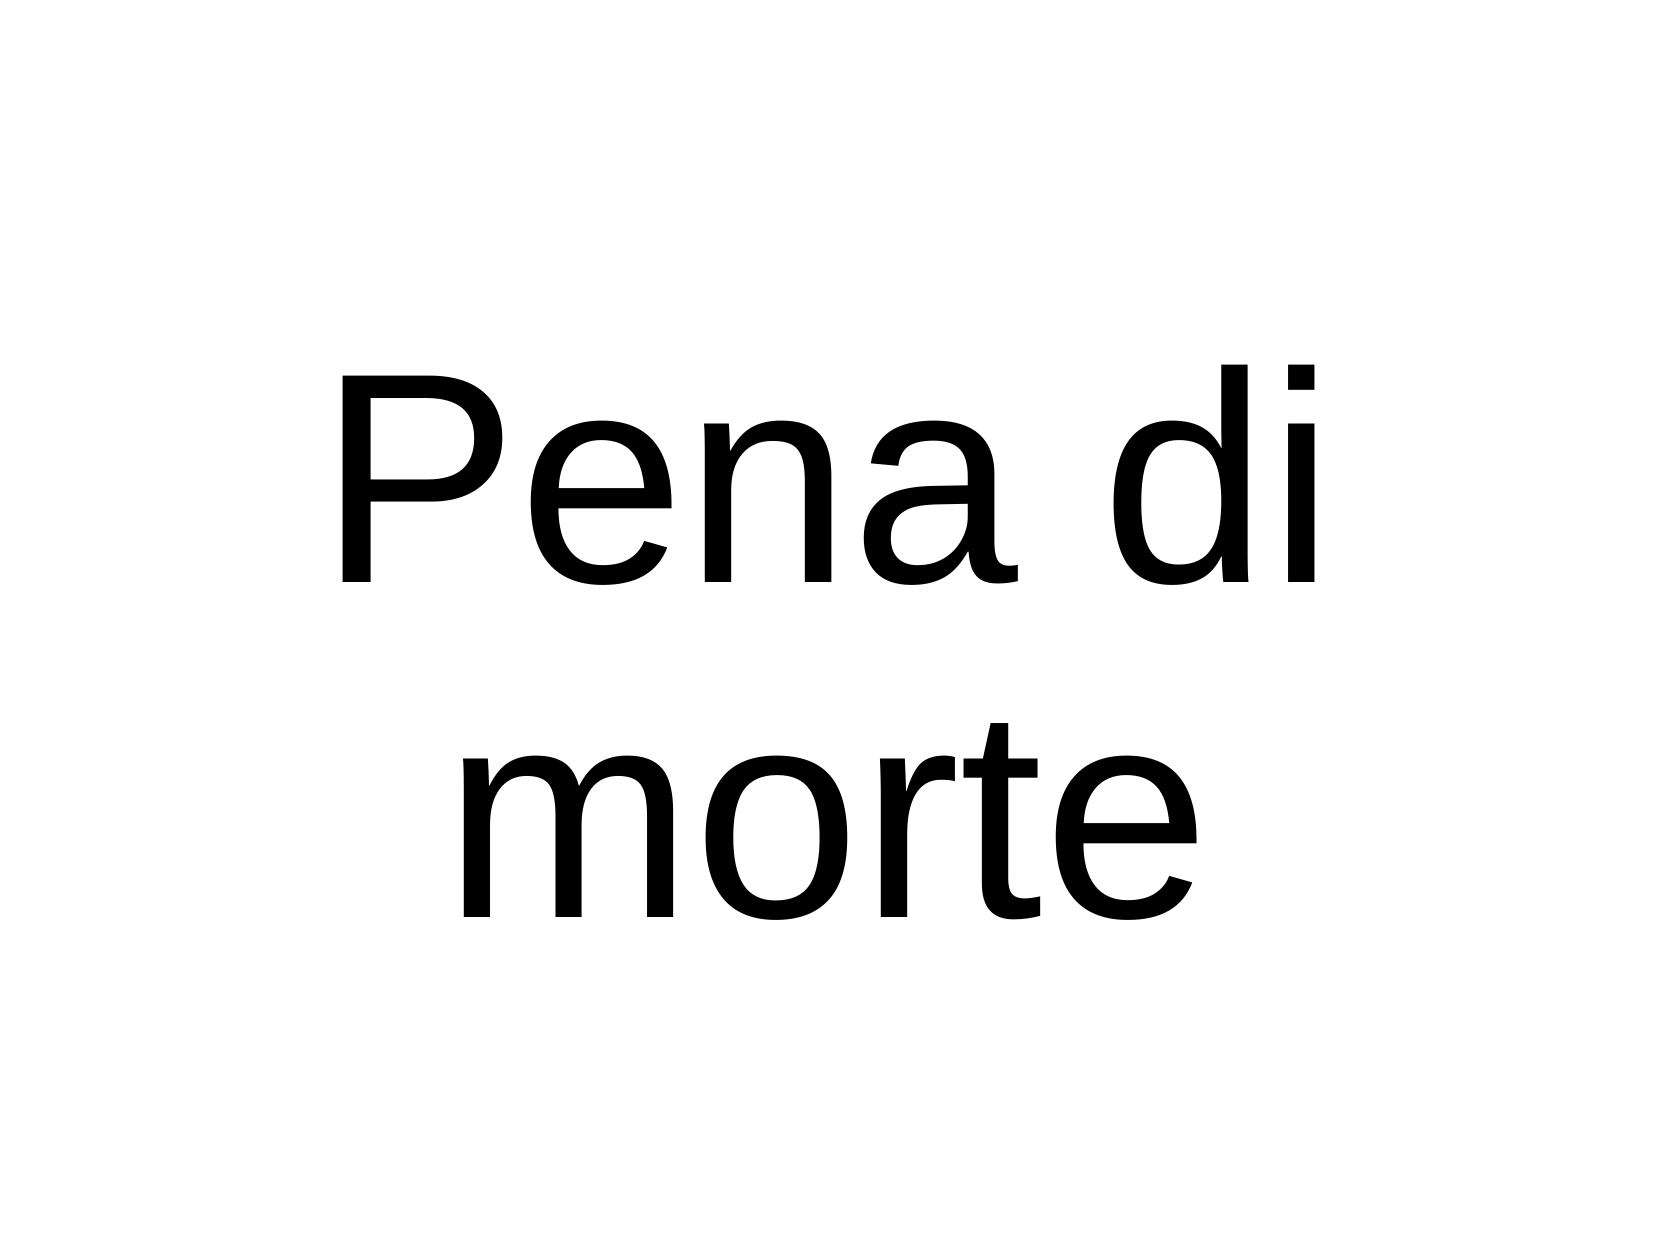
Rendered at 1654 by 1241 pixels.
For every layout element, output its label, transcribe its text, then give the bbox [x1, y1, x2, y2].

subtitle Pena di morte [82, 237, 1571, 1056]
